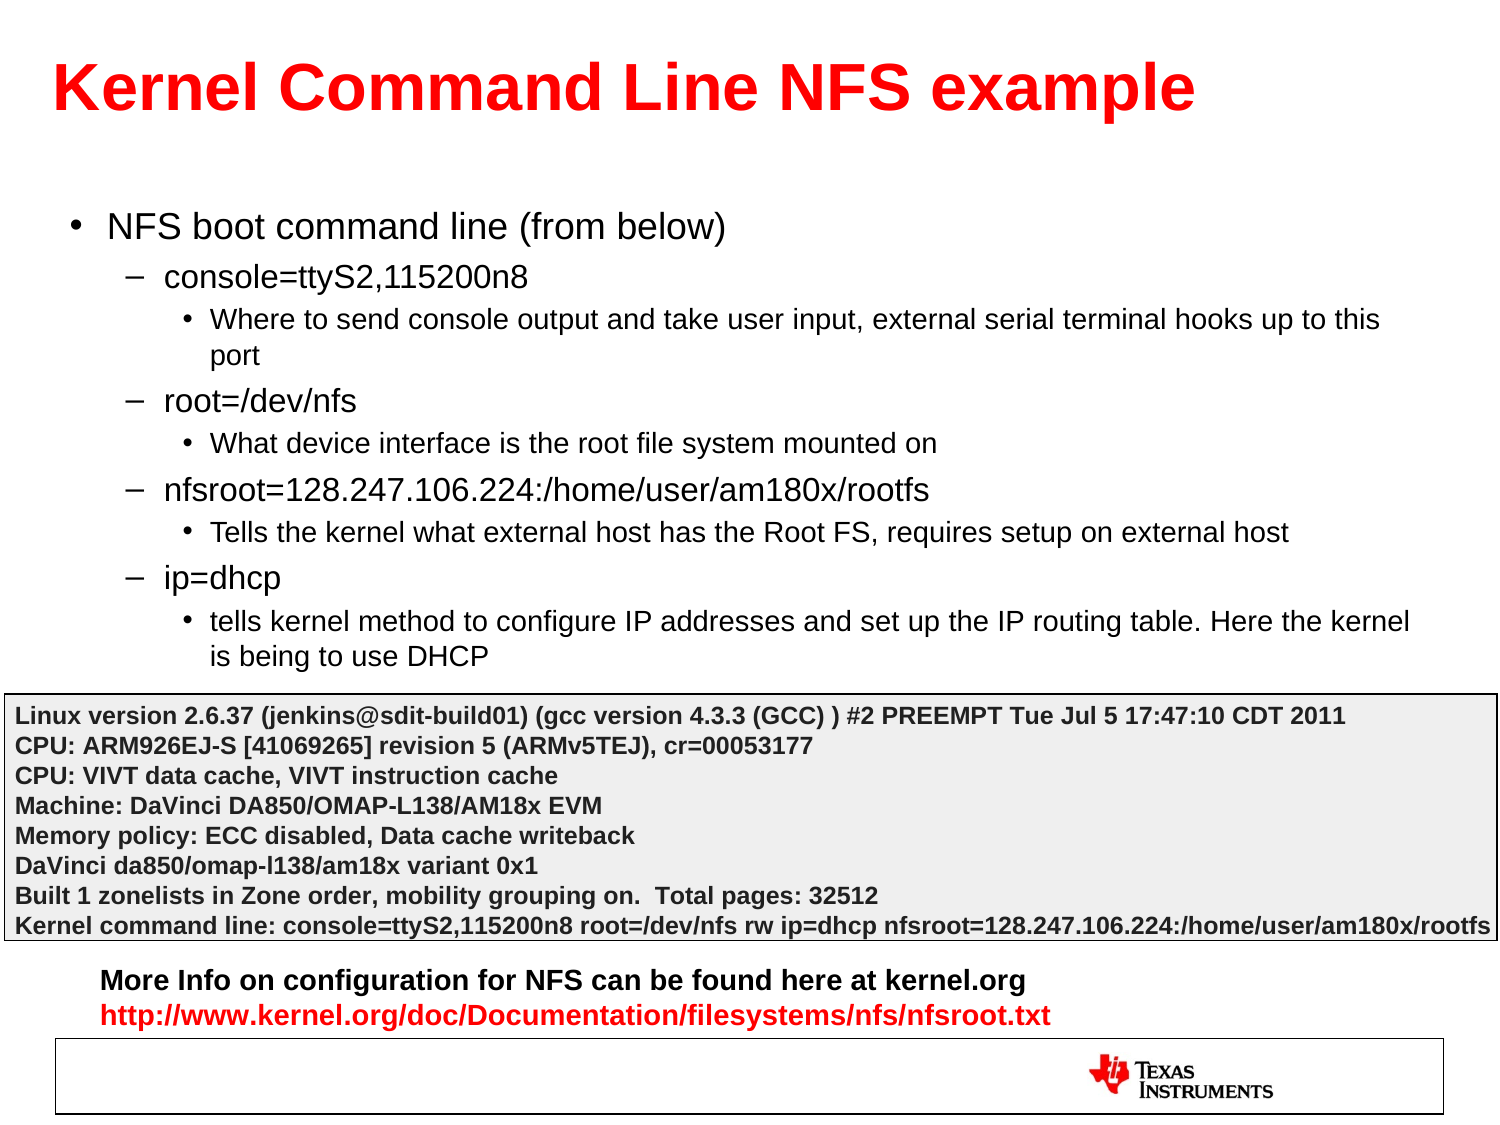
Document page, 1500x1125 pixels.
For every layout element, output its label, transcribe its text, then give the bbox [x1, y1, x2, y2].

text_box [4, 694, 1497, 941]
list NFS boot command line (from below) console=ttyS2,115200n8 Where to send console output and take user input, external serial terminal hooks up to this port root=/dev/nfs What device interface is the root file system mounted on nfsroot=128.247.106.224:/home/user/am180x/rootfs Tells the kernel what external host has the Root FS, requires setup on external host ip=dhcp tells kernel method to configure IP addresses and set up the IP routing table. Here the kernel is being to use DHCP [54, 194, 1444, 688]
picture [1087, 1052, 1274, 1099]
text_box More Info on configuration for NFS can be found here at kernel.org http://www.kernel.org/doc/Documentation/filesystems/nfs/nfsroot.txt [85, 953, 1067, 1074]
title Kernel Command Line NFS example [37, 23, 1426, 158]
text_box Linux version 2.6.37 (jenkins@sdit-build01) (gcc version 4.3.3 (GCC) ) #2 PREEMPT Tue Jul 5 17:47:10 CDT 2011 CPU: ARM926EJ-S [41069265] revision 5 (ARMv5TEJ), cr=00053177 CPU: VIVT data cache, VIVT instruction cache Machine: DaVinci DA850/OMAP-L138/AM18x EVM Memory policy: ECC disabled, Data cache writeback DaVinci da850/omap-l138/am18x variant 0x1 Built 1 zonelists in Zone order, mobility grouping on. Total pages: 32512 Kernel command line: console=ttyS2,115200n8 root=/dev/nfs rw ip=dhcp nfsroot=128.247.106.224:/home/user/am180x/rootfs [0, 692, 1500, 948]
